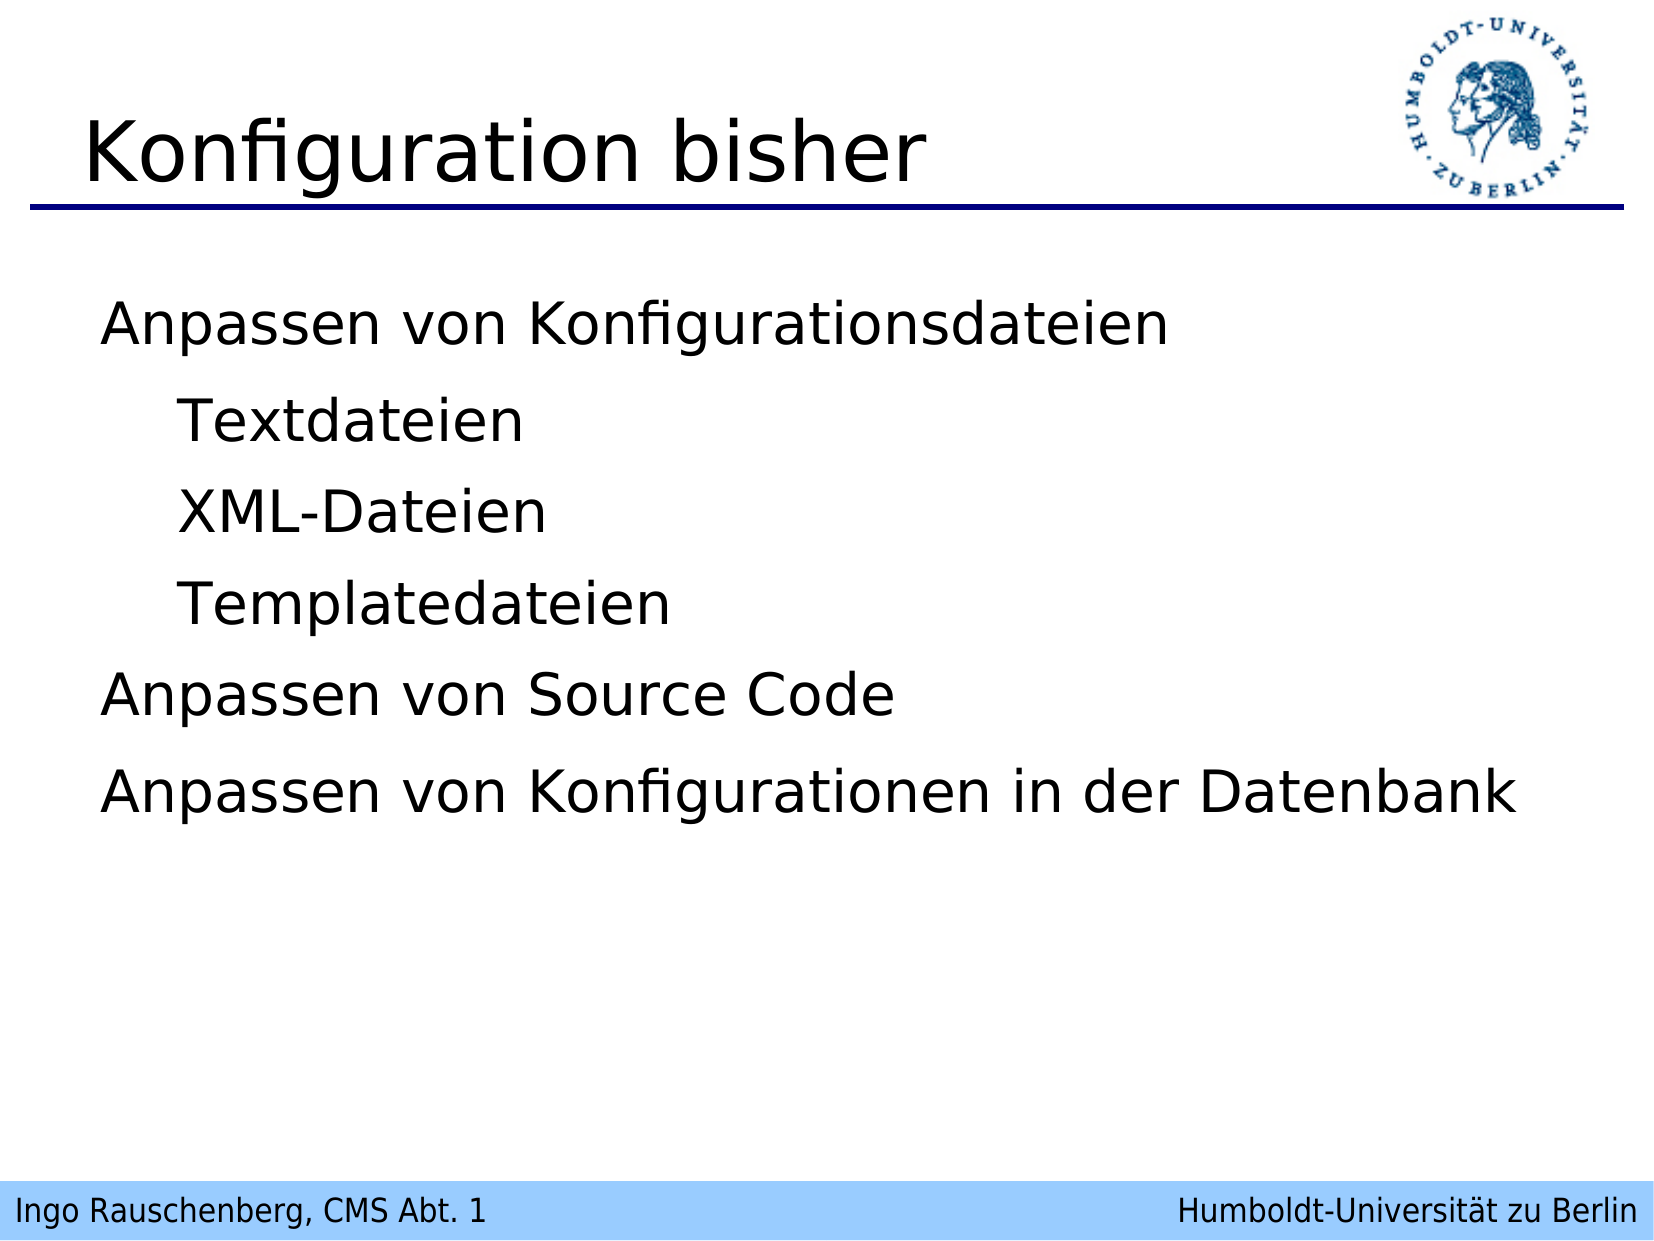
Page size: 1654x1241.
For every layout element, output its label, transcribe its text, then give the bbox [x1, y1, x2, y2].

title Konfiguration bisher [82, 56, 1571, 250]
list Anpassen von Konfigurationsdateien Textdateien XML-Dateien Templatedateien Anpassen von Source Code Anpassen von Konfigurationen in der Datenbank [82, 290, 1571, 1094]
text_box Ingo Rauschenberg, CMS Abt. 1 [0, 1181, 826, 1241]
text_box Humboldt-Universität zu Berlin [826, 1181, 1654, 1241]
picture [1398, 10, 1595, 204]
